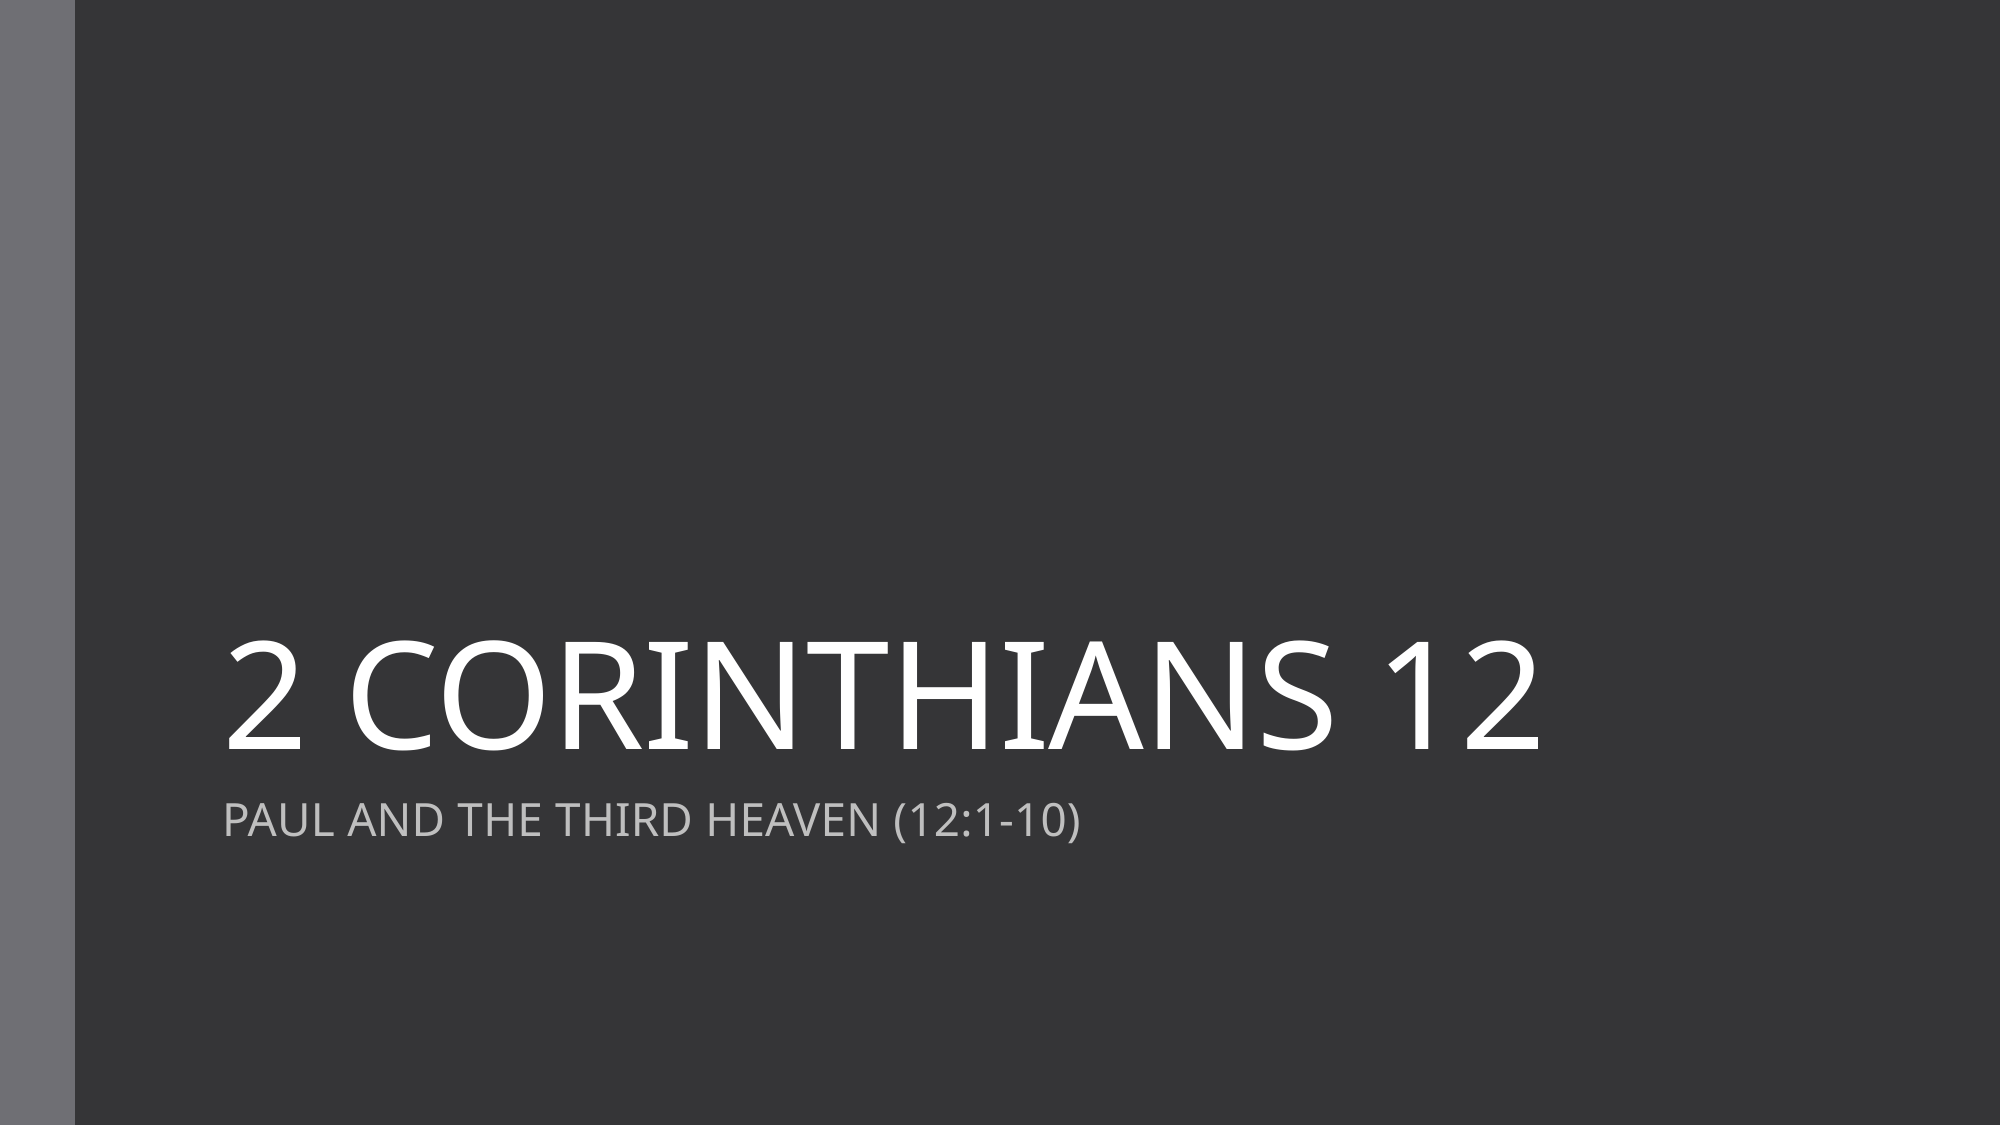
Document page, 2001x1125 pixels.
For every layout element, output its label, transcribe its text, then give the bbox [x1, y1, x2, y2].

subtitle PAUL AND THE THIRD HEAVEN (12:1-10) [206, 787, 1752, 1066]
title 2 CORINTHIANS 12 [206, 124, 1752, 787]
